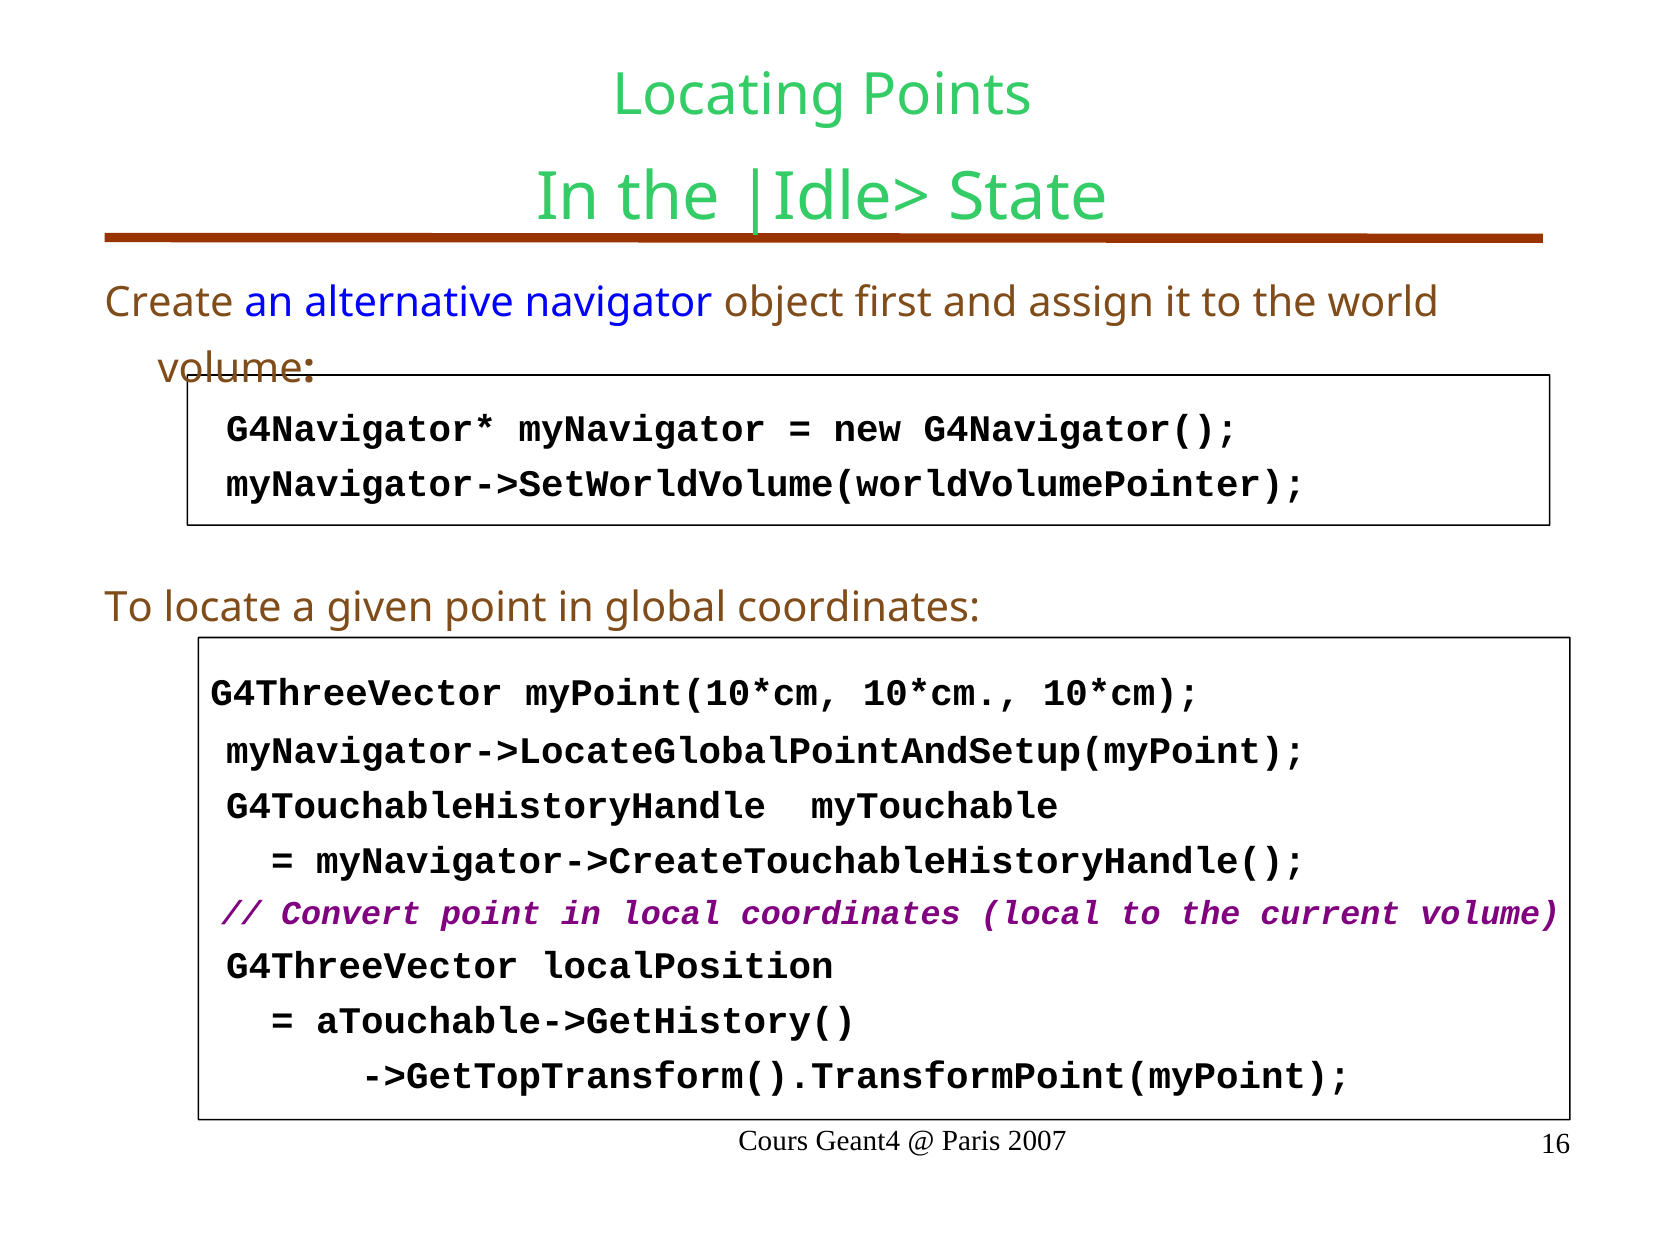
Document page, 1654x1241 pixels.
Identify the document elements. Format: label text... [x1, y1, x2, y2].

list Create an alternative navigator object first and assign it to the world volume: G4Navigator* myNavigator = new G4Navigator(); myNavigator->SetWorldVolume(worldVolumePointer); To locate a given point in global coordinates: G4ThreeVector myPoint(10*cm, 10*cm., 10*cm); myNavigator->LocateGlobalPointAndSetup(myPoint); G4TouchableHistoryHandle myTouchable = myNavigator->CreateTouchableHistoryHandle(); // Convert point in local coordinates (local to the current volume) G4ThreeVector localPosition = aTouchable->GetHistory() ->GetTopTransform().TransformPoint(myPoint); [86, 262, 1576, 1205]
title Locating Points In the |Idle> State [86, 33, 1576, 235]
